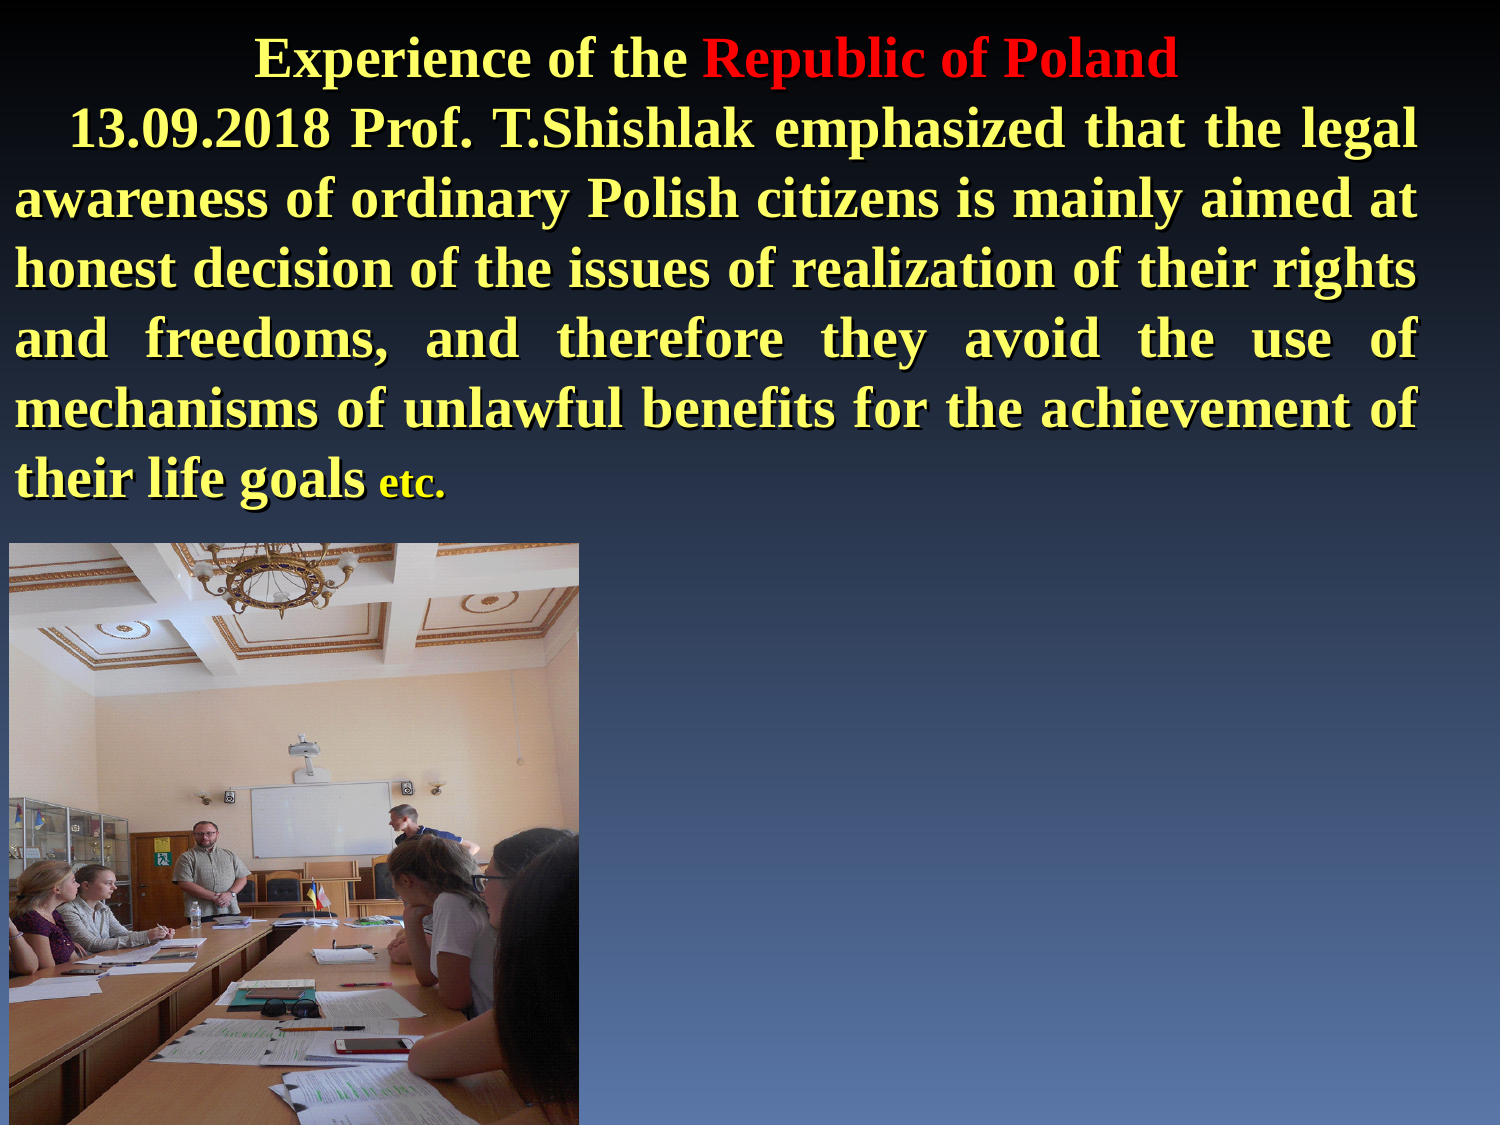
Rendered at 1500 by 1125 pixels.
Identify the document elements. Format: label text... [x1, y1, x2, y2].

picture [9, 543, 579, 1125]
text_box Experience of the Republic of Poland 13.09.2018 Prof. T.Shishlak emphasized that the legal awareness of ordinary Polish citizens is mainly aimed at honest decision of the issues of realization of their rights and freedoms, and therefore they avoid the use of mechanisms of unlawful benefits for the achievement of their life goals etc. [0, 11, 1500, 518]
